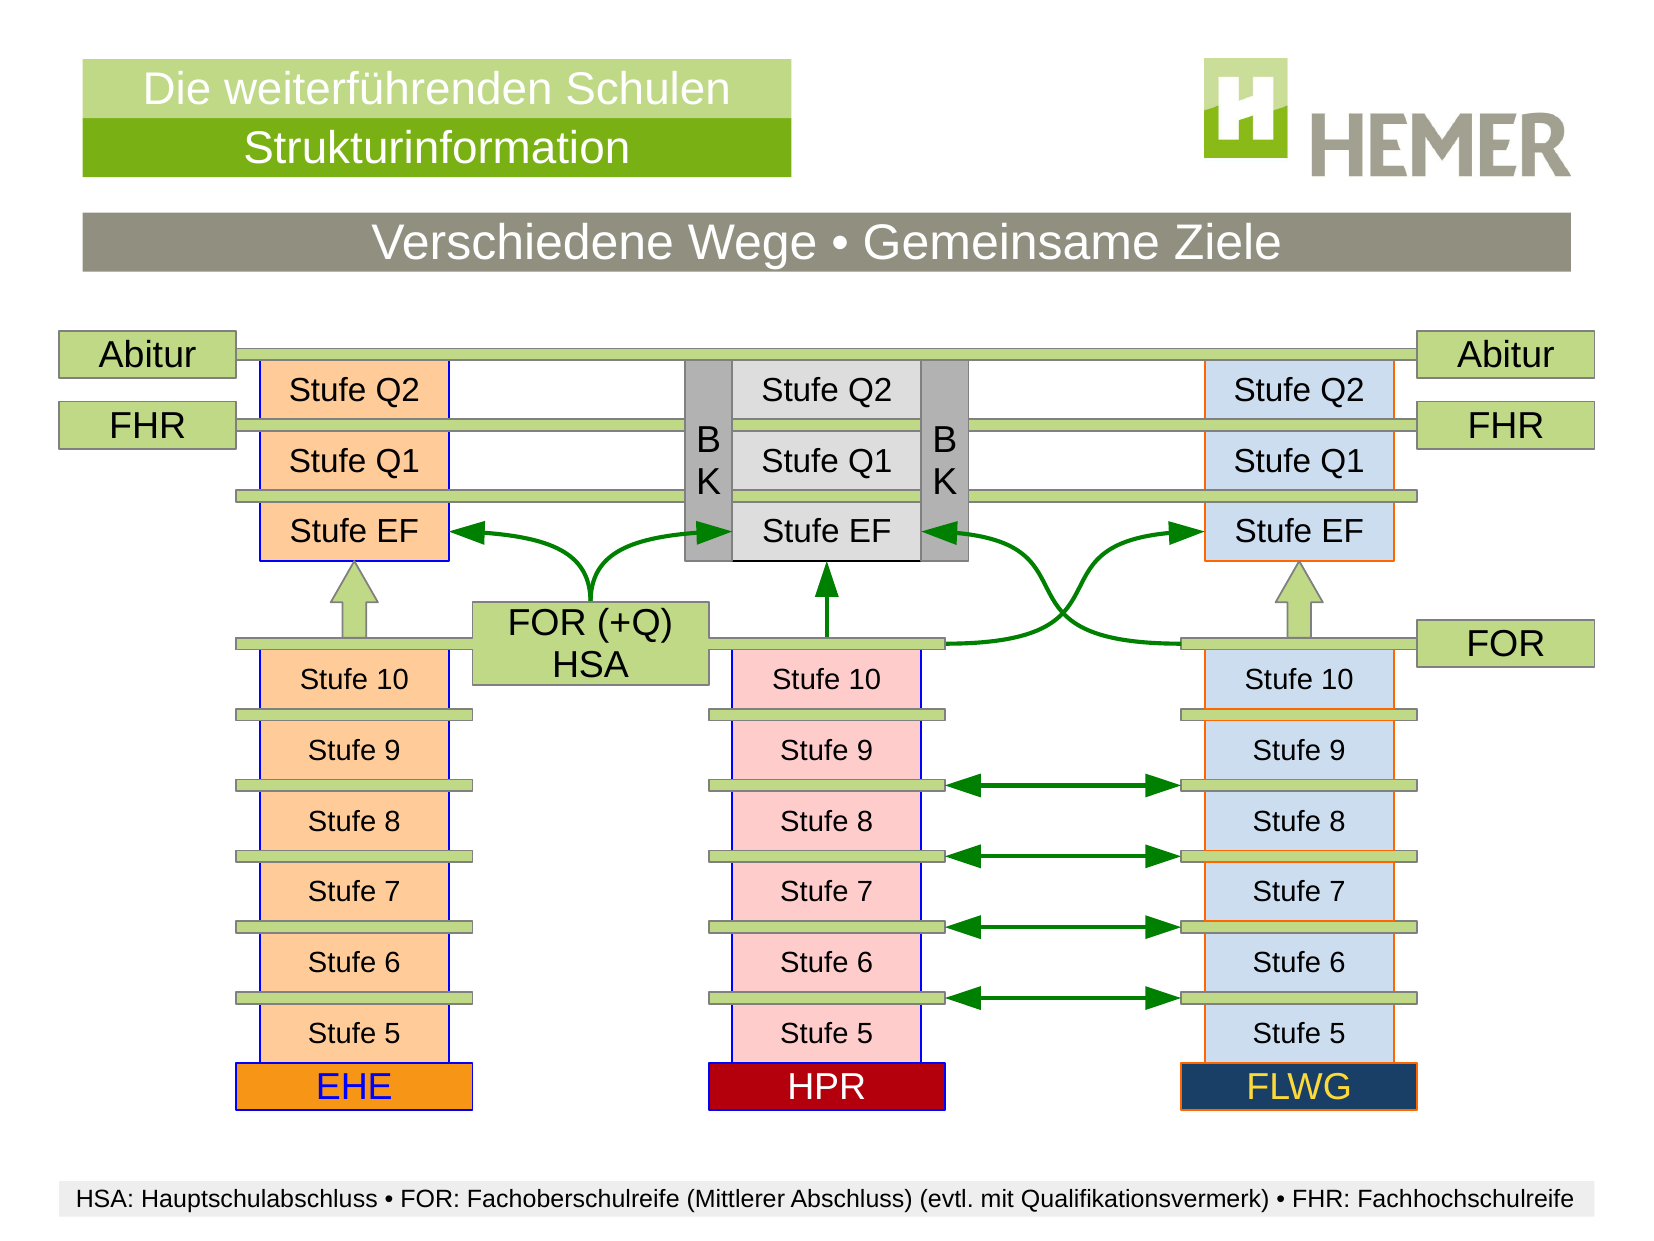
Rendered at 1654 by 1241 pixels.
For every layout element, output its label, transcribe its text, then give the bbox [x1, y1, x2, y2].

text_box Stufe Q1 [1204, 432, 1394, 490]
text_box [733, 419, 921, 432]
text_box [1181, 708, 1418, 721]
text_box [708, 779, 945, 792]
text_box Stufe Q1 [259, 432, 449, 490]
text_box [236, 850, 473, 863]
text_box Stufe 10 [732, 650, 922, 708]
text_box Stufe EF [259, 502, 449, 562]
text_box Stufe 8 [259, 792, 449, 850]
text_box Stufe 9 [259, 721, 449, 779]
text_box Stufe 8 [732, 792, 922, 850]
text_box FHR [59, 401, 237, 449]
text_box Stufe 7 [732, 863, 922, 921]
text_box [236, 992, 473, 1004]
text_box Stufe 5 [1204, 1004, 1394, 1062]
text_box [236, 921, 473, 934]
text_box [1181, 779, 1418, 792]
text_box [330, 561, 378, 637]
text_box [1181, 561, 1418, 650]
text_box B K [685, 360, 733, 531]
text_box Stufe EF [733, 502, 921, 562]
text_box Stufe 5 [732, 1004, 922, 1062]
text_box B K [685, 532, 733, 562]
text_box [708, 708, 945, 721]
text_box Stufe 6 [1204, 934, 1394, 992]
text_box Stufe Q1 [733, 432, 921, 490]
text_box FOR [1417, 620, 1595, 668]
text_box [708, 921, 945, 934]
text_box Stufe Q2 [259, 361, 449, 419]
text_box Stufe 10 [259, 650, 449, 708]
text_box [237, 348, 1417, 361]
text_box B K [921, 532, 969, 562]
text_box [1181, 921, 1418, 934]
text_box Stufe 6 [259, 934, 449, 992]
text_box Stufe 10 [1204, 649, 1394, 709]
picture [1203, 58, 1571, 178]
text_box [1181, 992, 1418, 1004]
text_box Stufe EF [1204, 502, 1394, 562]
text_box [236, 708, 473, 721]
text_box [236, 779, 473, 792]
text_box Abitur [59, 330, 237, 378]
text_box FLWG [1181, 1062, 1418, 1111]
text_box [969, 490, 1418, 502]
text_box [708, 850, 945, 863]
text_box HSA: Hauptschulabschluss • FOR: Fachoberschulreife (Mittlerer Abschluss) (evtl. mit Qualifikationsvermerk) • FHR: Fachhochschulreife [59, 1181, 1595, 1217]
text_box EHE [236, 1062, 473, 1111]
text_box B K [921, 360, 969, 532]
text_box Stufe 7 [259, 863, 449, 921]
title Verschiedene Wege • Gemeinsame Ziele [82, 212, 1571, 272]
text_box Stufe 6 [732, 934, 922, 992]
text_box FOR (+Q) HSA [236, 602, 945, 686]
text_box [969, 419, 1417, 432]
text_box Stufe 7 [1204, 862, 1394, 922]
text_box Stufe 9 [732, 721, 922, 779]
text_box Stufe 9 [1204, 720, 1394, 780]
text_box [236, 490, 685, 502]
text_box [1181, 850, 1418, 863]
text_box Stufe Q2 [1204, 361, 1394, 419]
text_box Stufe Q2 [733, 361, 921, 419]
text_box Stufe 8 [1204, 792, 1394, 851]
text_box HPR [708, 1062, 945, 1111]
text_box Stufe 5 [259, 1004, 449, 1062]
text_box [708, 992, 945, 1004]
text_box Abitur [1417, 330, 1595, 378]
text_box [237, 419, 685, 432]
text_box [733, 490, 921, 502]
text_box FHR [1417, 401, 1595, 449]
